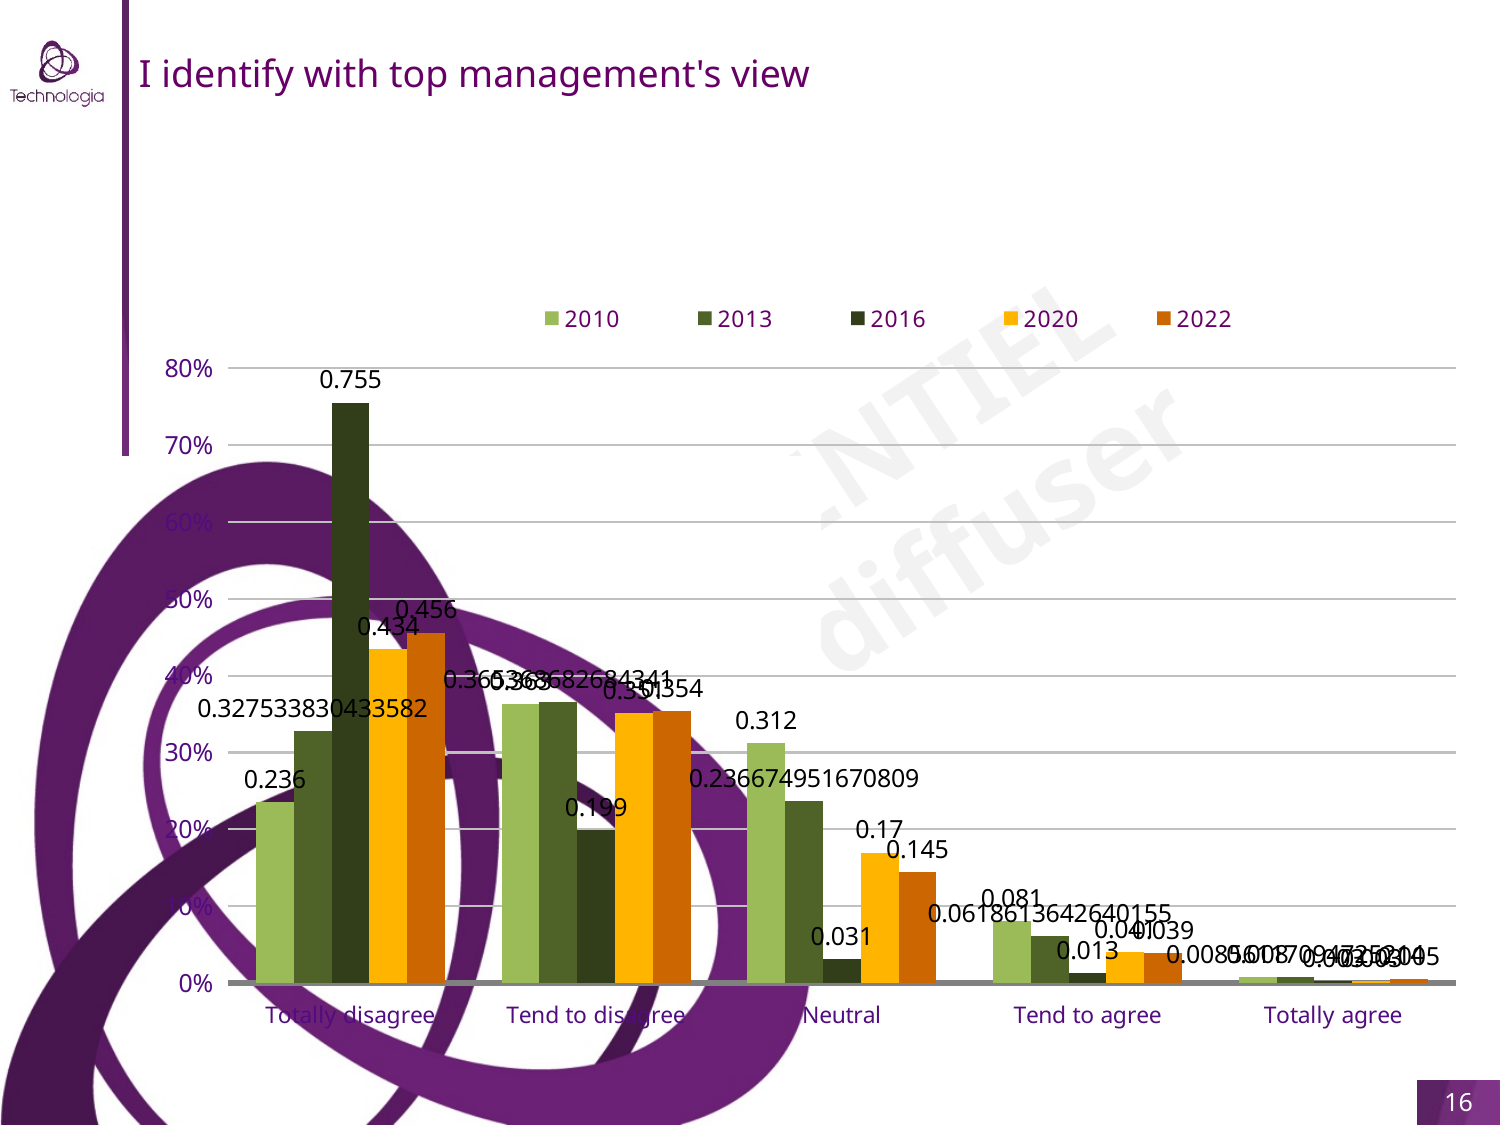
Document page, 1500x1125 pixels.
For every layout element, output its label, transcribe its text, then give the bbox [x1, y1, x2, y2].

picture [1417, 1080, 1500, 1125]
chart [123, 215, 1460, 1083]
picture [0, 33, 113, 114]
title I identify with top management's view [123, 42, 1282, 185]
picture [0, 0, 821, 1125]
